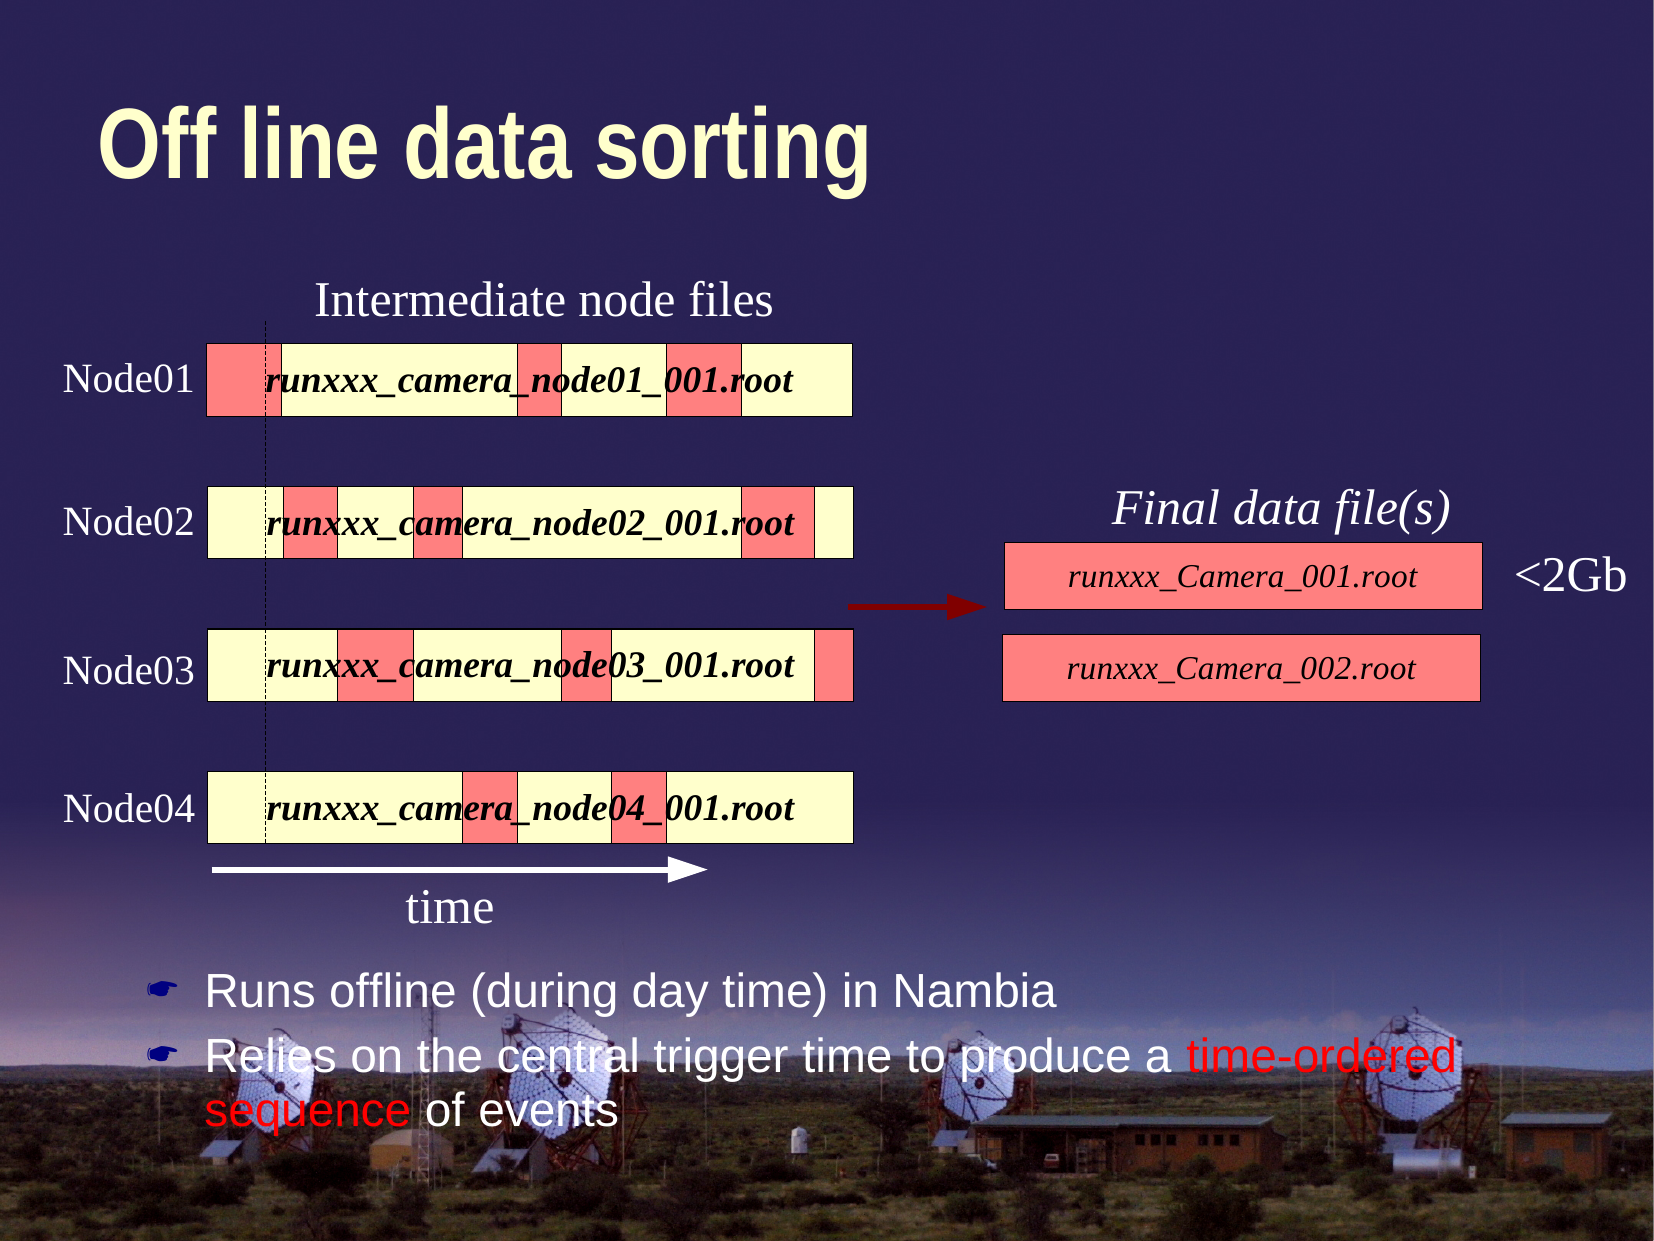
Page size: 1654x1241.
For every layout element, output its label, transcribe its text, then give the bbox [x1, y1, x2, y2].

text_box time [399, 870, 501, 944]
text_box Node01 [56, 346, 204, 410]
text_box runxxx_camera_node02_001.root [207, 486, 854, 559]
text_box Intermediate node files [308, 263, 782, 336]
picture [0, 0, 1654, 1241]
text_box Node04 [56, 776, 204, 841]
text_box Node02 [56, 489, 204, 554]
text_box Final data file(s) [1105, 471, 1457, 545]
text_box Node03 [56, 639, 204, 703]
text_box <2Gb [1507, 537, 1635, 611]
text_box runxxx_Camera_002.root [1002, 634, 1481, 702]
text_box runxxx_Camera_001.root [1004, 542, 1483, 610]
text_box runxxx_camera_node01_001.root [206, 343, 853, 417]
text_box runxxx_camera_node03_001.root [207, 629, 854, 702]
list Runs offline (during day time) in Nambia Relies on the central trigger time to produce a time-ordered sequence of events [121, 956, 1534, 1147]
title Off line data sorting [82, 49, 1571, 257]
text_box runxxx_camera_node04_001.root [207, 771, 854, 844]
